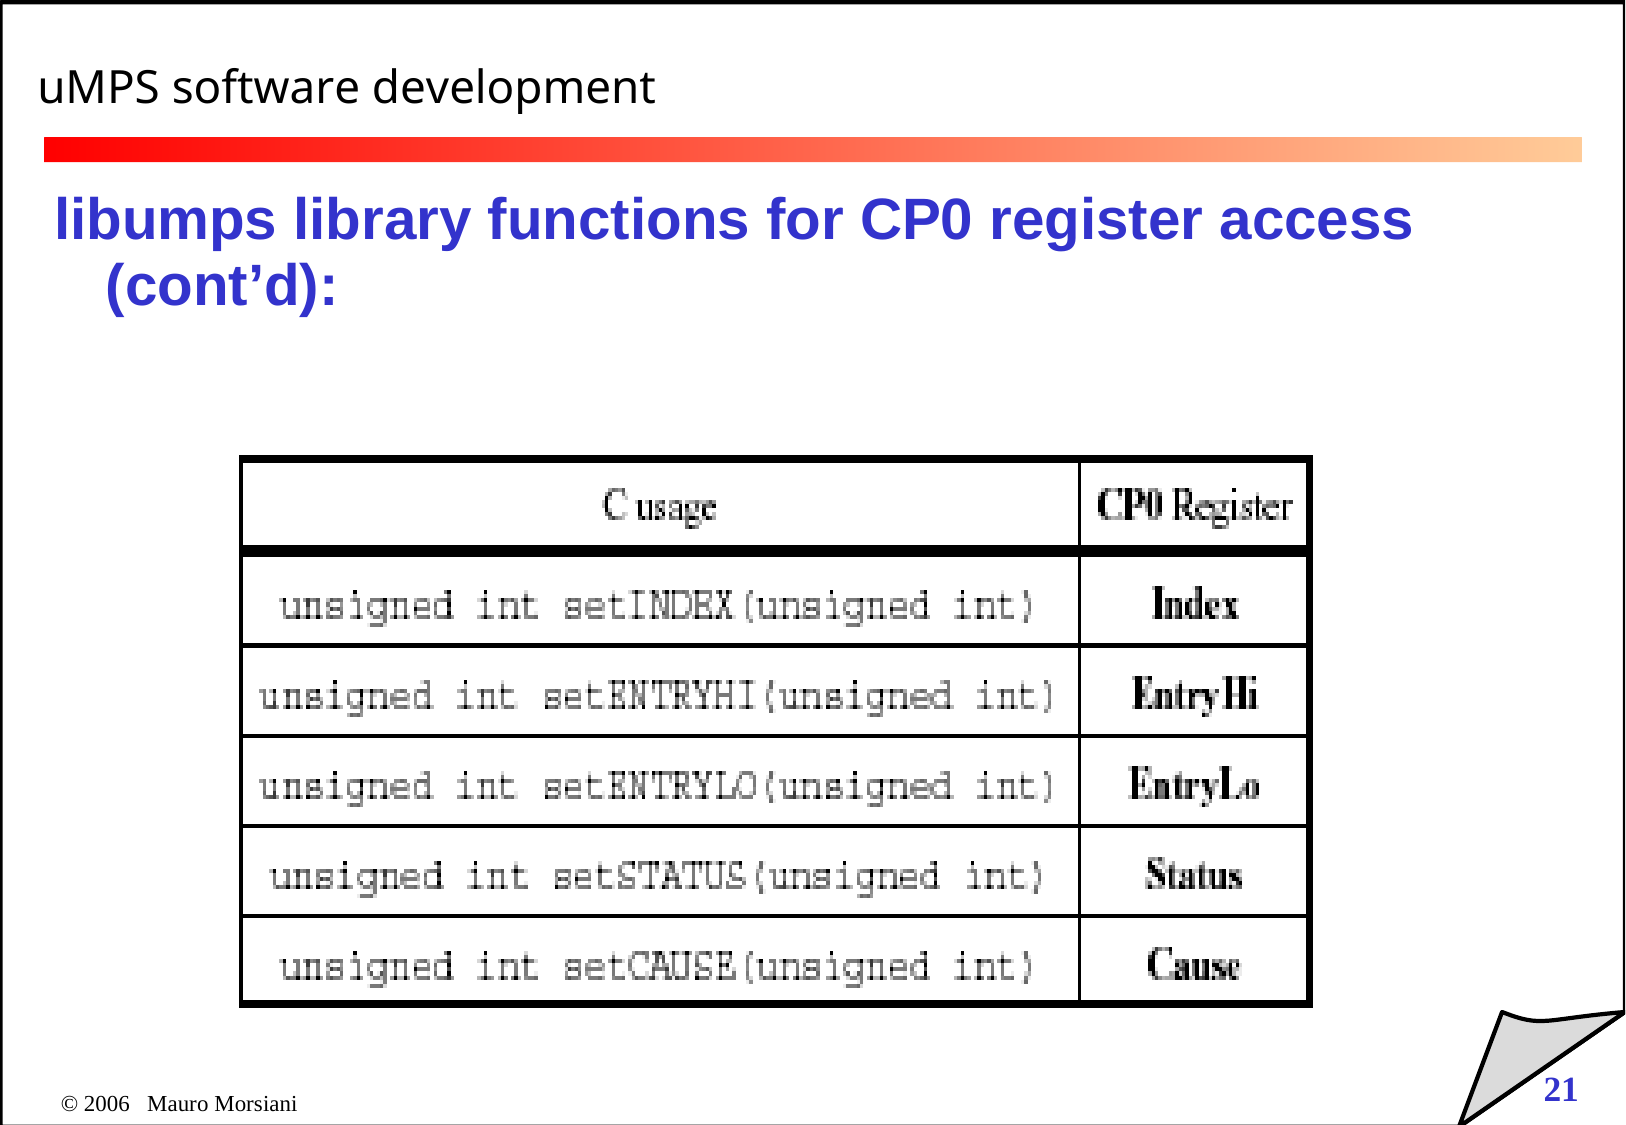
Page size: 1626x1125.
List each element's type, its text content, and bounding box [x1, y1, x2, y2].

title uMPS software development [37, 44, 1587, 130]
list libumps library functions for CP0 register access (cont’d): [54, 187, 1557, 492]
picture [233, 492, 1320, 1017]
